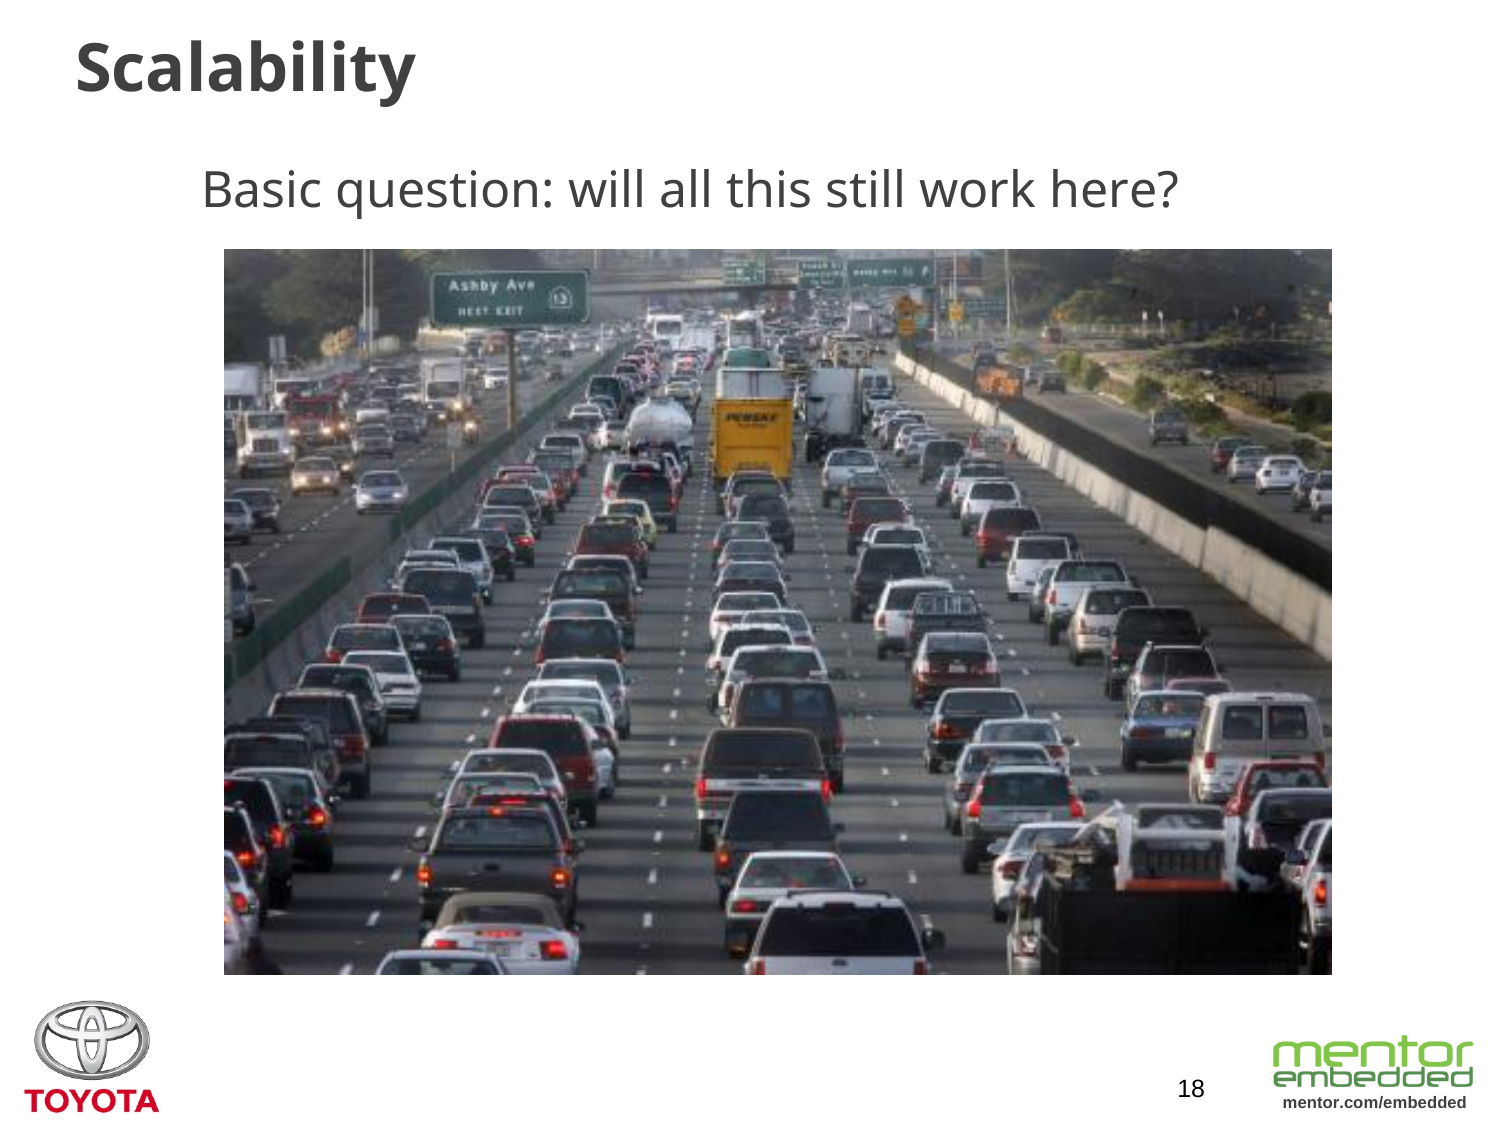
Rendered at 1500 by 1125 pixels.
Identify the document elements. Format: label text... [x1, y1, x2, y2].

picture [224, 249, 1332, 976]
text_box Scalability [0, 0, 1500, 113]
picture [1268, 1030, 1476, 1092]
picture [24, 998, 163, 1114]
text_box Basic question: will all this still work here? [125, 149, 1476, 1029]
